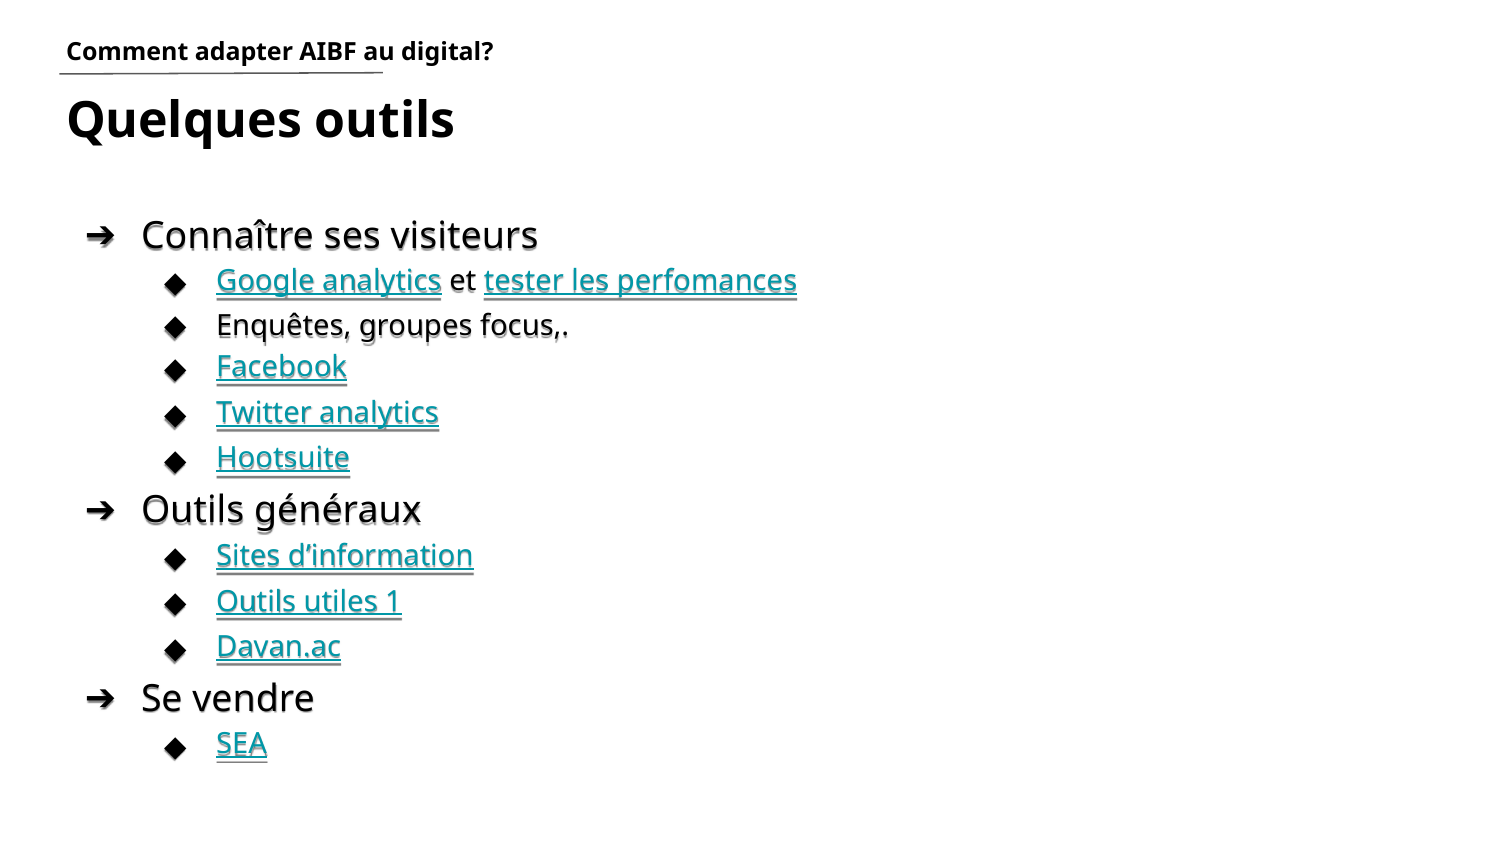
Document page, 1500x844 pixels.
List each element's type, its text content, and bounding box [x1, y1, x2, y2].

list Connaître ses visiteurs Google analytics et tester les perfomances Enquêtes, groupes focus,. Facebook Twitter analytics Hootsuite Outils généraux Sites d’information Outils utiles 1 Davan.ac Se vendre SEA [51, 189, 1449, 750]
title Quelques outils [51, 72, 1449, 167]
text_box Comment adapter AIBF au digital? [51, 20, 542, 73]
